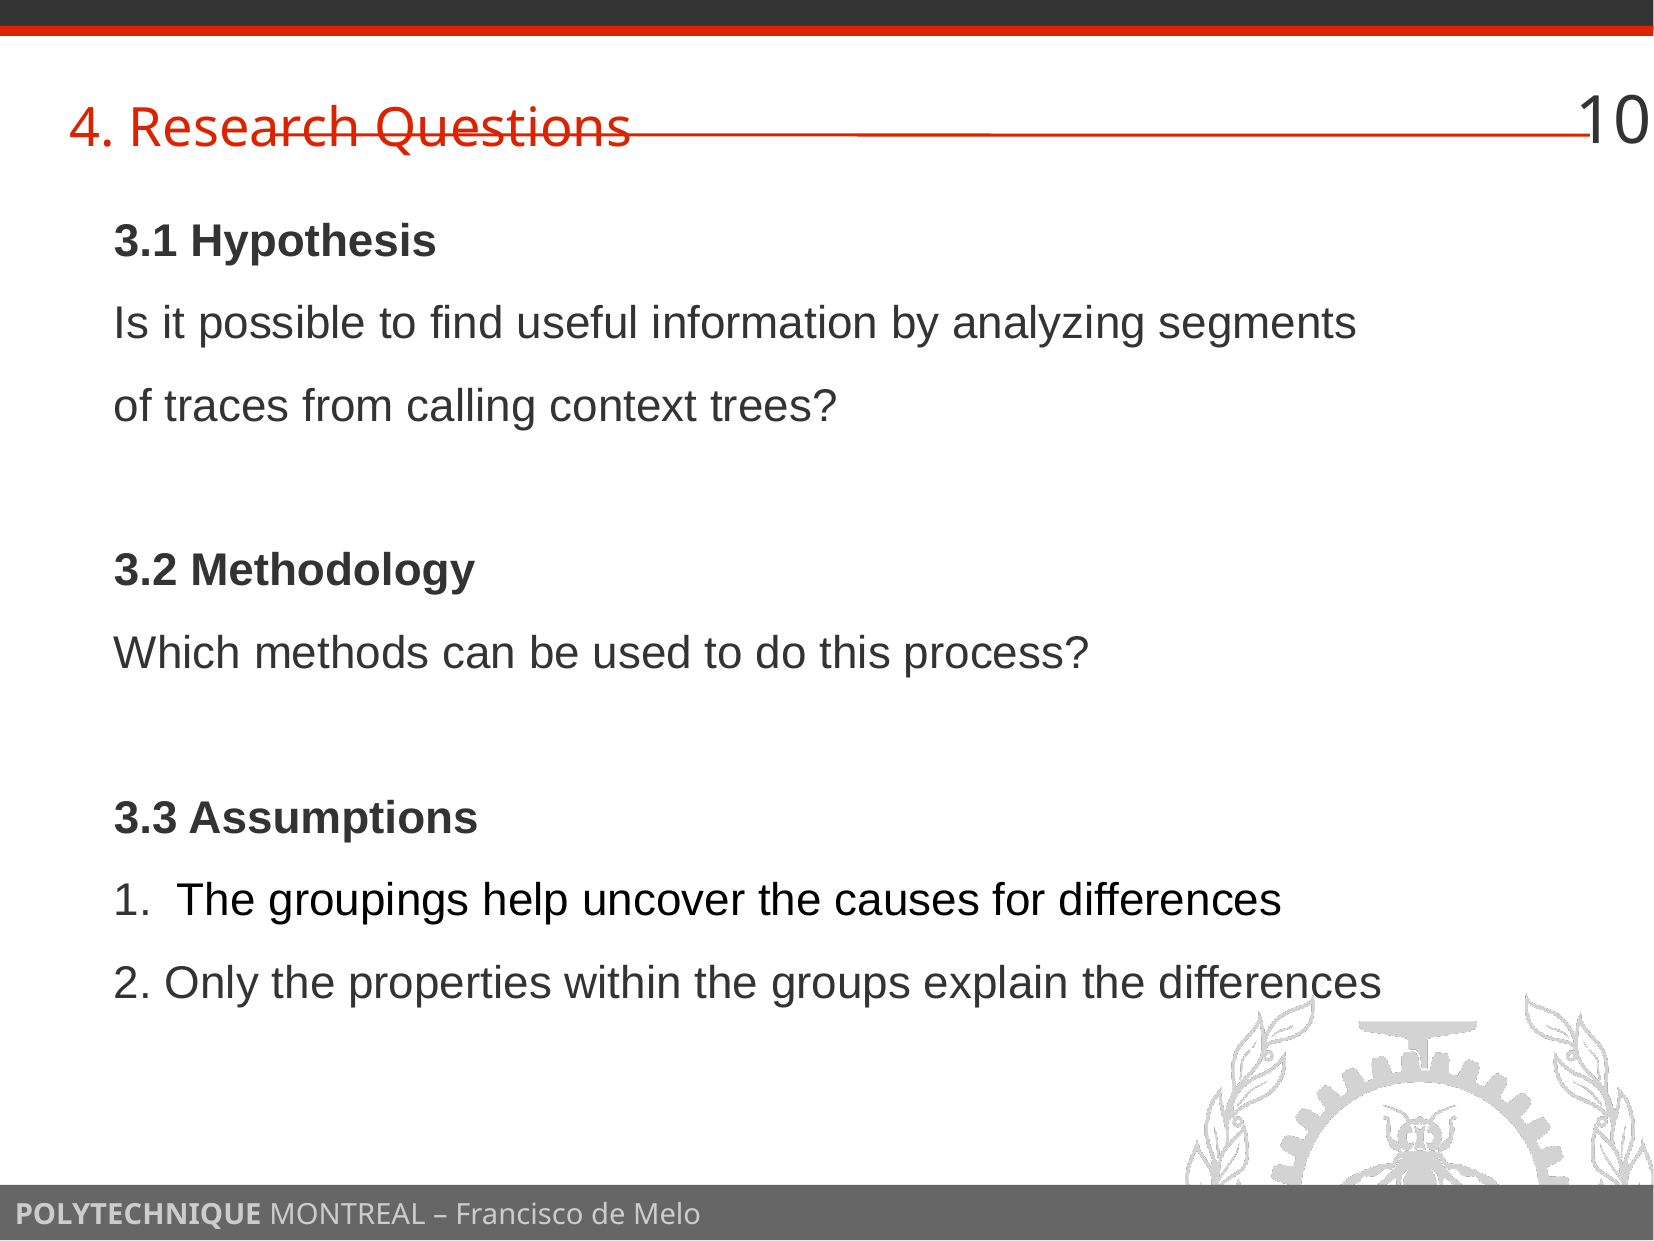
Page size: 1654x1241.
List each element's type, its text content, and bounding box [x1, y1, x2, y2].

text_box 3.1 Hypothesis Is it possible to find useful information by analyzing segments of traces from calling context trees? 3.2 Methodology Which methods can be used to do this process? 3.3 Assumptions 1. The groupings help uncover the causes for differences 2. Only the properties within the groups explain the differences [114, 326, 1509, 867]
text_box 4. Research Questions [54, 52, 760, 607]
text_box [0, 0, 1654, 36]
picture [1185, 967, 1654, 1184]
text_box POLYTECHNIQUE MONTREAL – Francisco de Melo [0, 1184, 1654, 1241]
text_box 10 [1574, 25, 1654, 168]
picture [1202, 967, 1211, 974]
